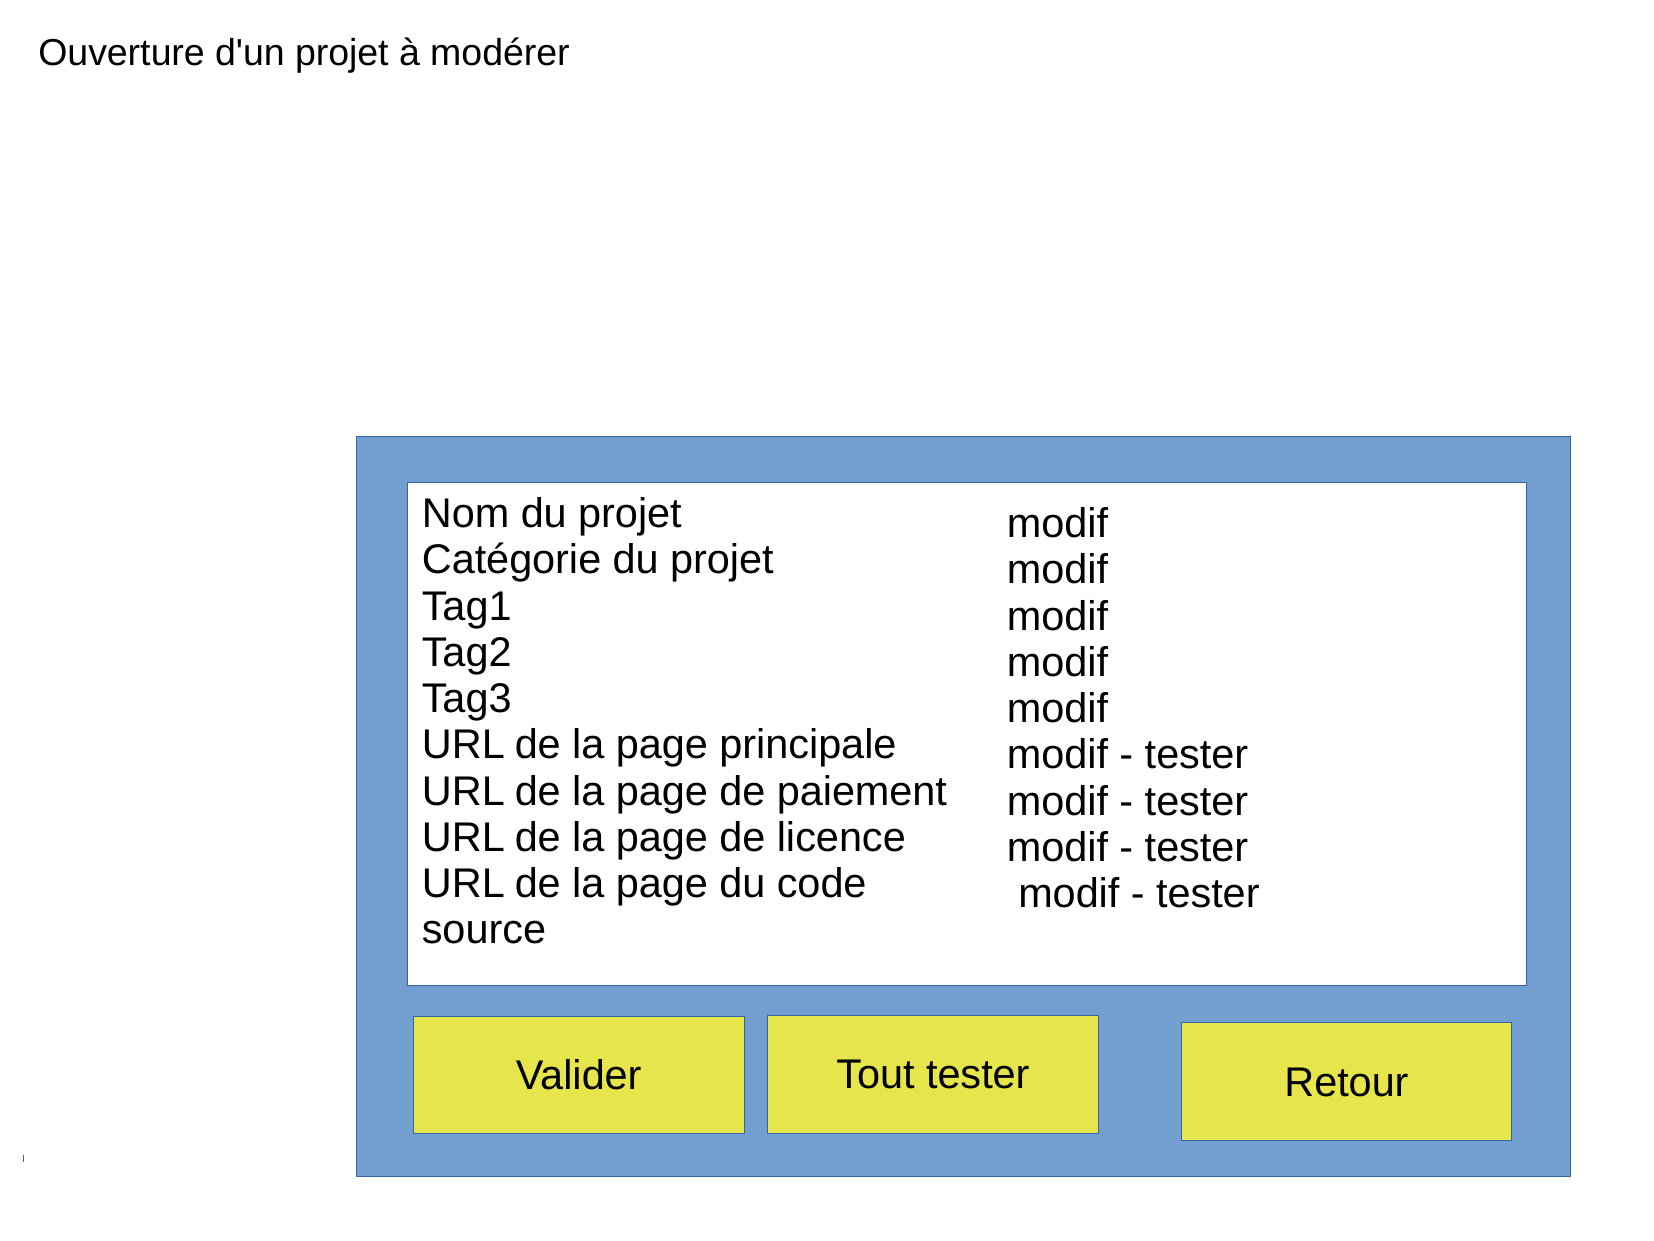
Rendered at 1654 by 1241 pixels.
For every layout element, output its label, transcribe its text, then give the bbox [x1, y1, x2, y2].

text_box Ouverture d'un projet à modérer [23, 23, 1323, 81]
text_box Valider [413, 1016, 745, 1134]
text_box Nom du projet Catégorie du projet Tag1 Tag2 Tag3 URL de la page principale URL de la page de paiement URL de la page de licence URL de la page du code source [407, 482, 1005, 989]
text_box [356, 436, 1571, 1177]
text_box Retour [1181, 1022, 1512, 1141]
text_box Tout tester [767, 1015, 1099, 1134]
text_box modif modif modif modif modif modif - tester modif - tester modif - tester modif - tester [992, 492, 1527, 999]
